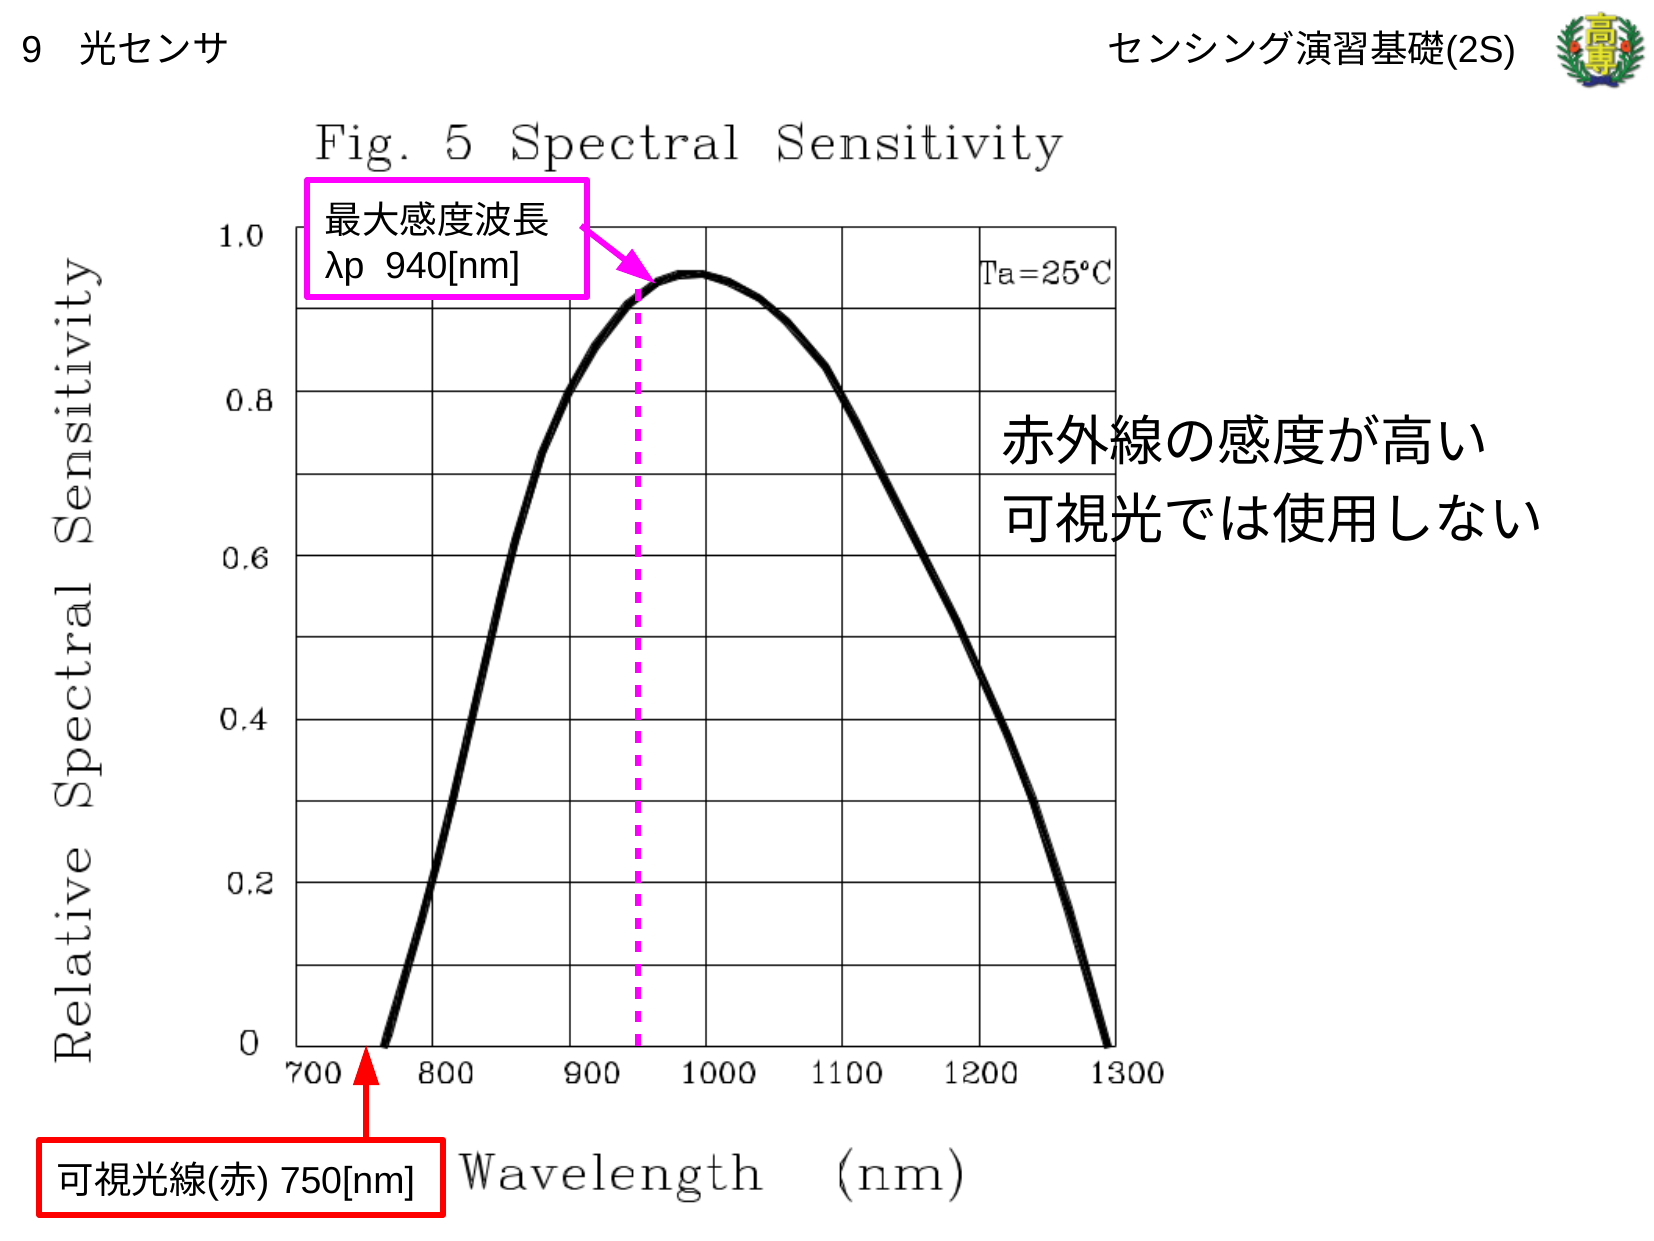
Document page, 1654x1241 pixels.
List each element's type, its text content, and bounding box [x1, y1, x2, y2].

picture [44, 103, 1170, 1229]
text_box 最大感度波長λp 940[nm] [307, 180, 587, 291]
picture [1553, 2, 1650, 99]
text_box 赤外線の感度が高い 可視光では使用しない [986, 389, 1630, 543]
text_box 可視光線(赤) 750[nm] [39, 1139, 443, 1209]
text_box センシング演習基礎(2S) [1077, 11, 1531, 75]
text_box 9 光センサ [6, 11, 923, 75]
